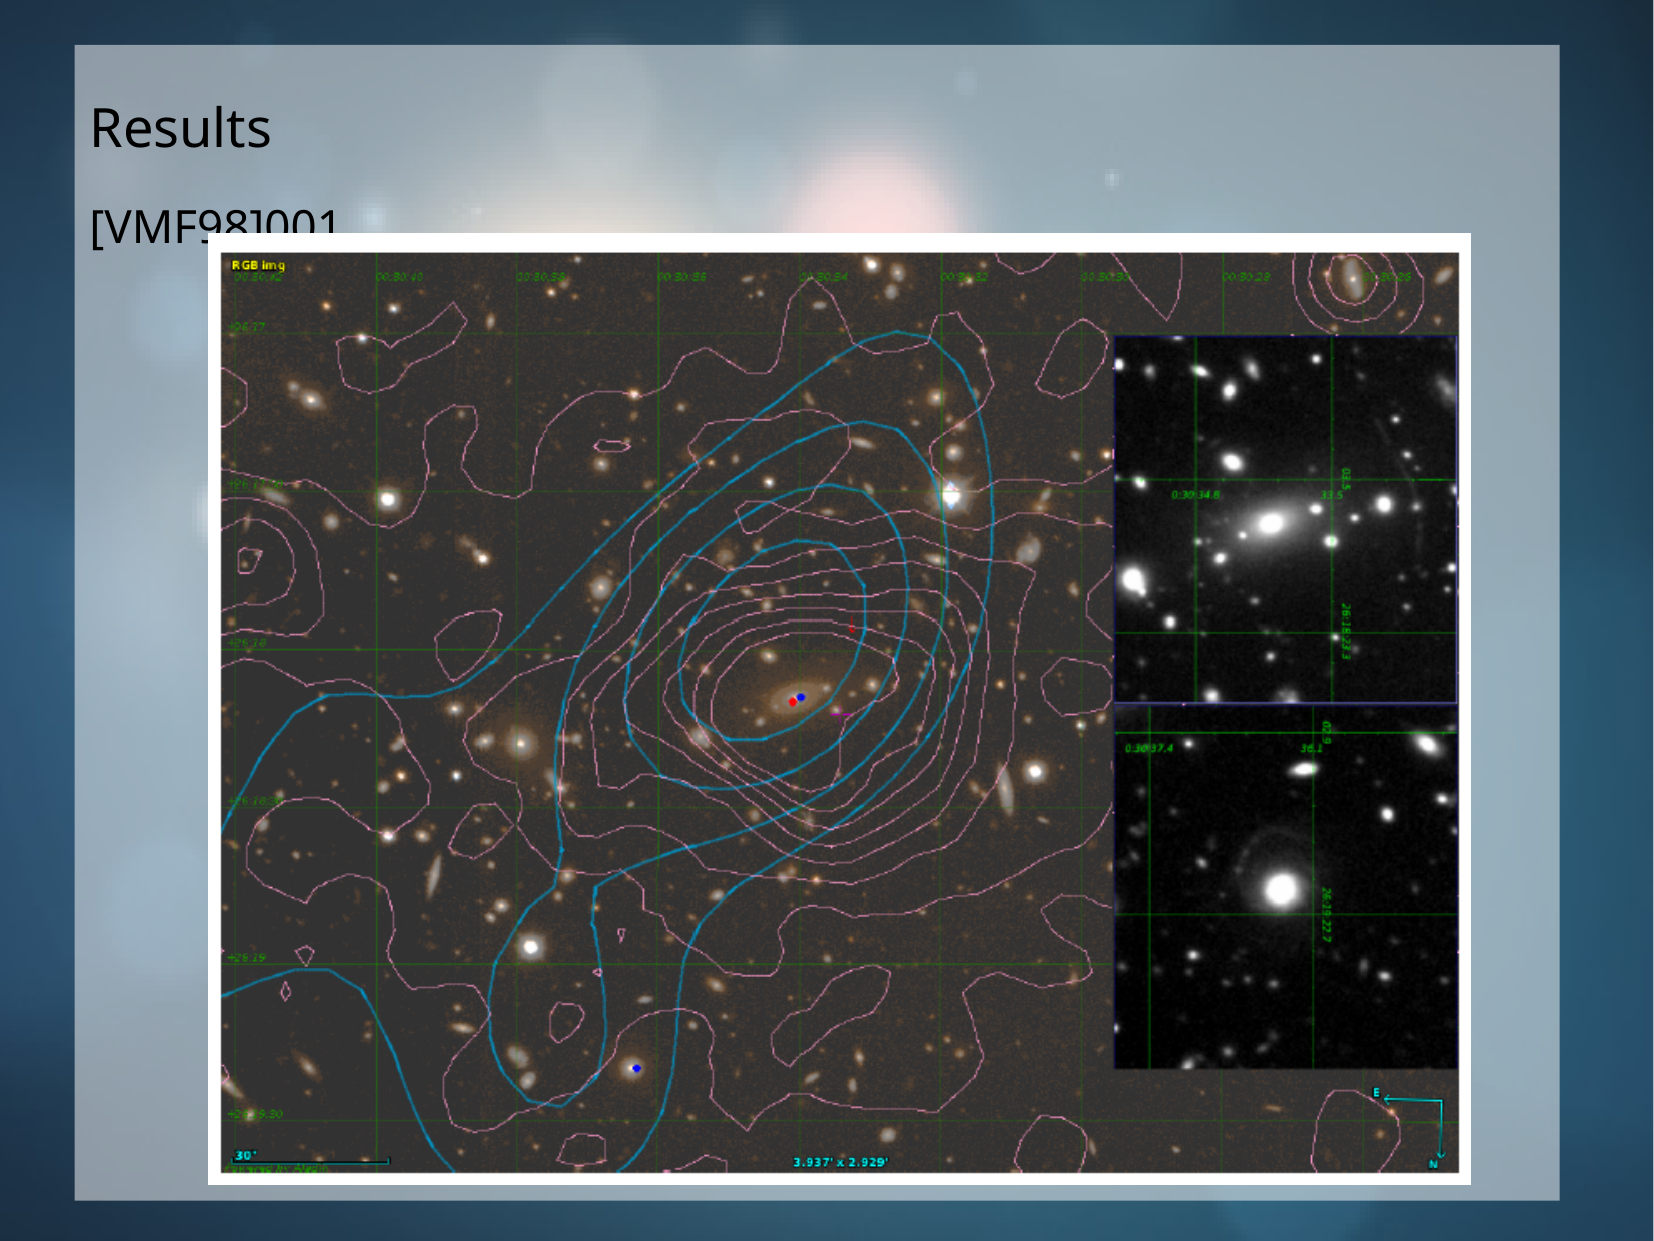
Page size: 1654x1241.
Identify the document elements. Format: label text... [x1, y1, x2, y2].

picture [0, 0, 1654, 1241]
text_box Results [VMF98]001 [74, 44, 1560, 1201]
